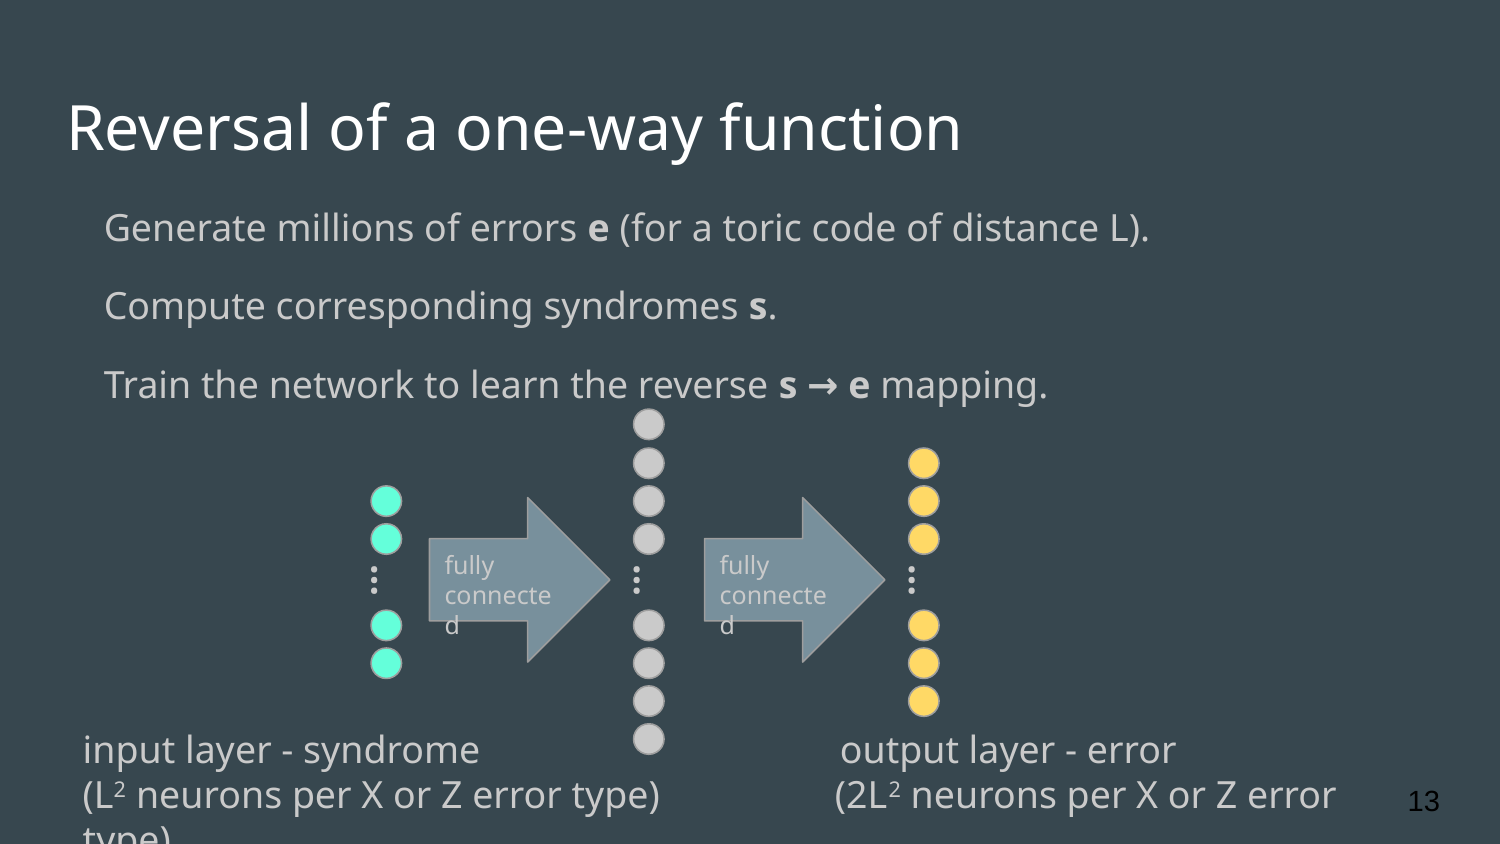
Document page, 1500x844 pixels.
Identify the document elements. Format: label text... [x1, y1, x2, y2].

text_box [908, 647, 940, 679]
text_box [371, 616, 402, 641]
list Generate millions of errors e (for a toric code of distance L). Compute corresponding syndromes s. Train the network to learn the reverse s → e mapping. [51, 189, 1449, 401]
text_box [633, 409, 665, 440]
title Reversal of a one-way function [51, 72, 1449, 167]
text_box [371, 647, 402, 679]
list … [610, 549, 687, 616]
text_box [908, 523, 940, 549]
slide_number <number> [1392, 767, 1483, 833]
text_box [633, 447, 665, 479]
text_box fully connected [704, 497, 885, 663]
text_box [633, 685, 665, 711]
text_box [371, 485, 402, 517]
list … [886, 549, 962, 616]
text_box [633, 616, 665, 641]
text_box [633, 647, 665, 679]
text_box [908, 616, 940, 641]
text_box [908, 485, 940, 517]
text_box [908, 685, 940, 711]
text_box [633, 485, 665, 517]
list input layer - syndrome output layer - error (L2 neurons per X or Z error type) (2L2 neurons per X or Z error type) [67, 711, 1409, 806]
text_box [908, 447, 940, 479]
list … [348, 549, 425, 616]
text_box [371, 523, 402, 549]
text_box fully connected [429, 497, 610, 663]
text_box [633, 523, 665, 549]
